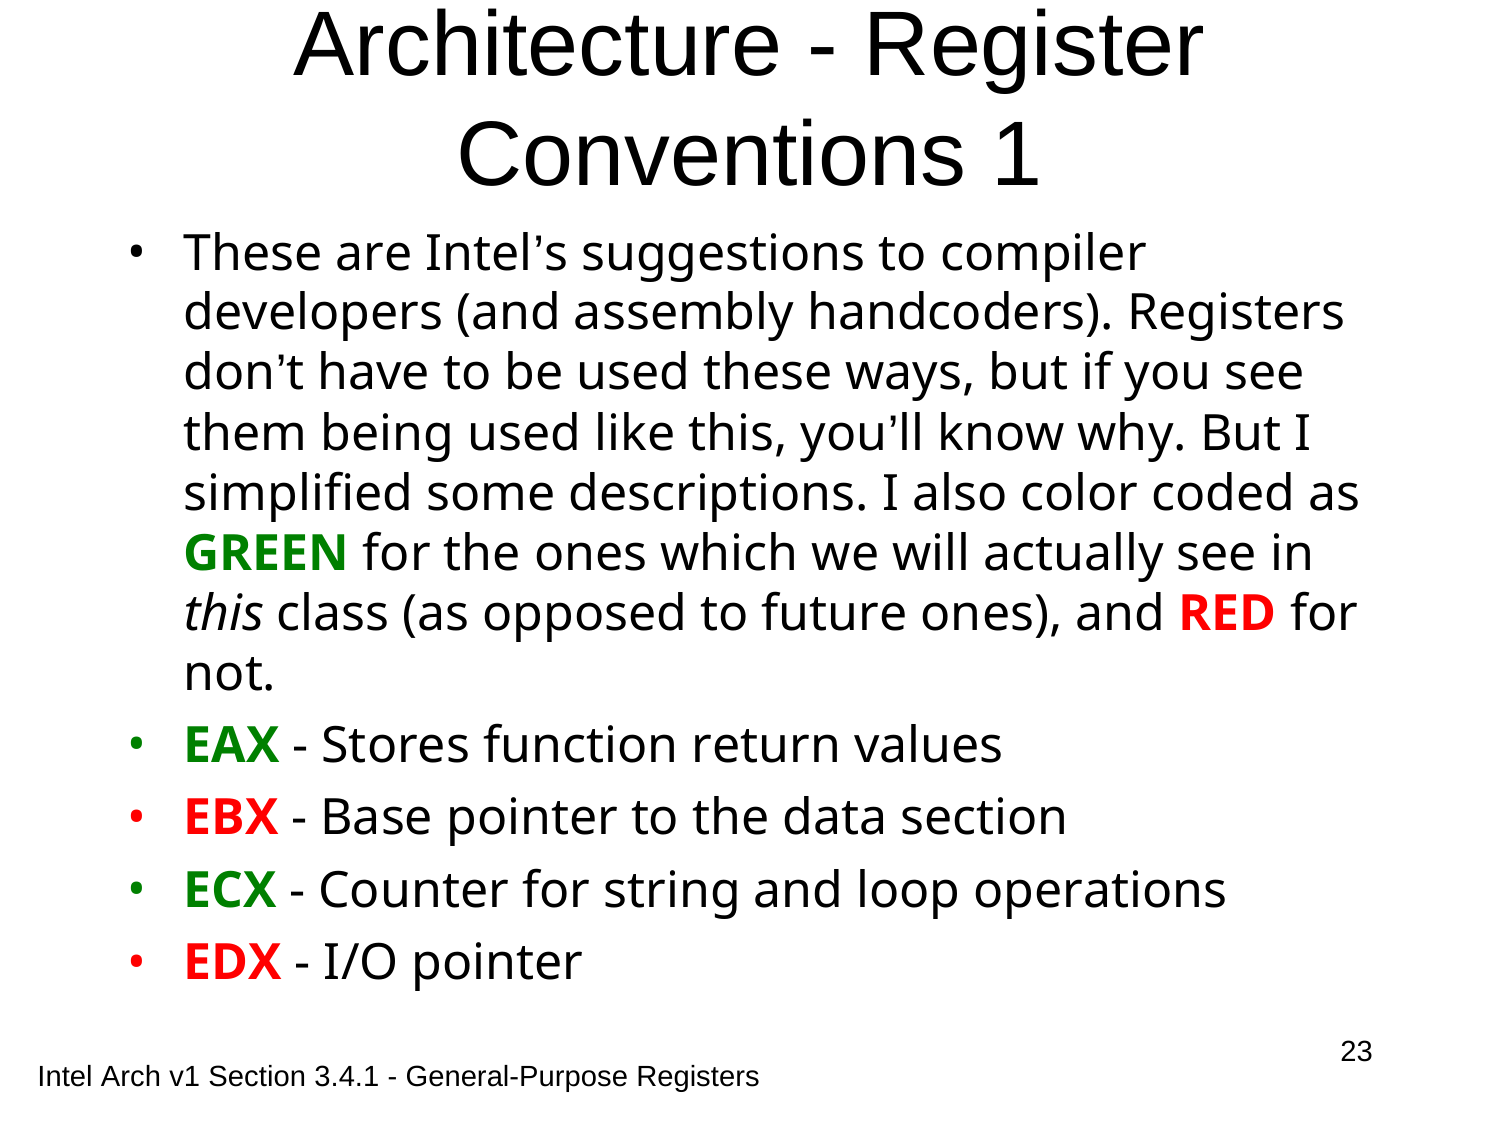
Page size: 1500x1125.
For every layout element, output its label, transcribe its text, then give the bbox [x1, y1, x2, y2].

title Architecture - Register Conventions 1 [112, 0, 1388, 212]
text_box <number> [1074, 1025, 1388, 1101]
text_box Intel Arch v1 Section 3.4.1 - General-Purpose Registers [22, 1049, 776, 1101]
list These are Intel’s suggestions to compiler developers (and assembly handcoders). Registers don’t have to be used these ways, but if you see them being used like this, you’ll know why. But I simplified some descriptions. I also color coded as GREEN for the ones which we will actually see in this class (as opposed to future ones), and RED for not. EAX - Stores function return values EBX - Base pointer to the data section ECX - Counter for string and loop operations EDX - I/O pointer [112, 212, 1388, 998]
